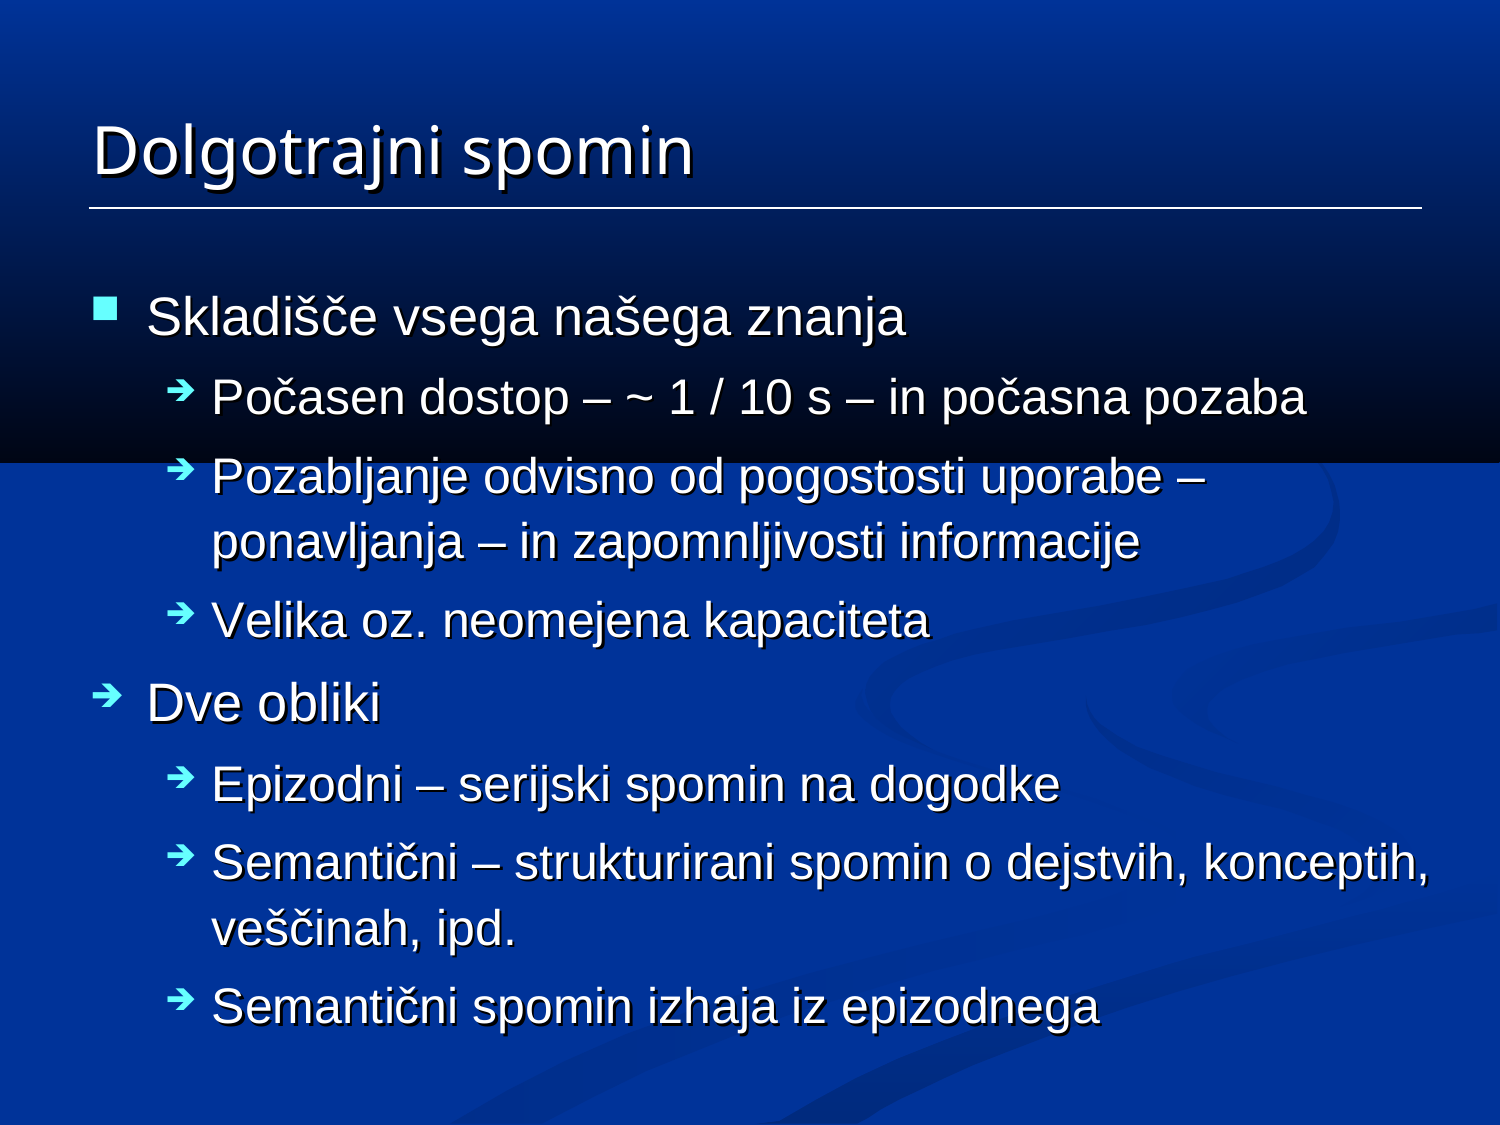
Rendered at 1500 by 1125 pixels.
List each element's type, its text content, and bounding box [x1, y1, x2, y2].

text_box Dolgotrajni spomin [76, 54, 1352, 242]
list Skladišče vsega našega znanja Počasen dostop – ~ 1 / 10 s – in počasna pozaba Pozabljanje odvisno od pogostosti uporabe – ponavljanja – in zapomnljivosti informacije Velika oz. neomejena kapaciteta Dve obliki Epizodni – serijski spomin na dogodke Semantični – strukturirani spomin o dejstvih, konceptih, veščinah, ipd. Semantični spomin izhaja iz epizodnega [74, 267, 1459, 1083]
